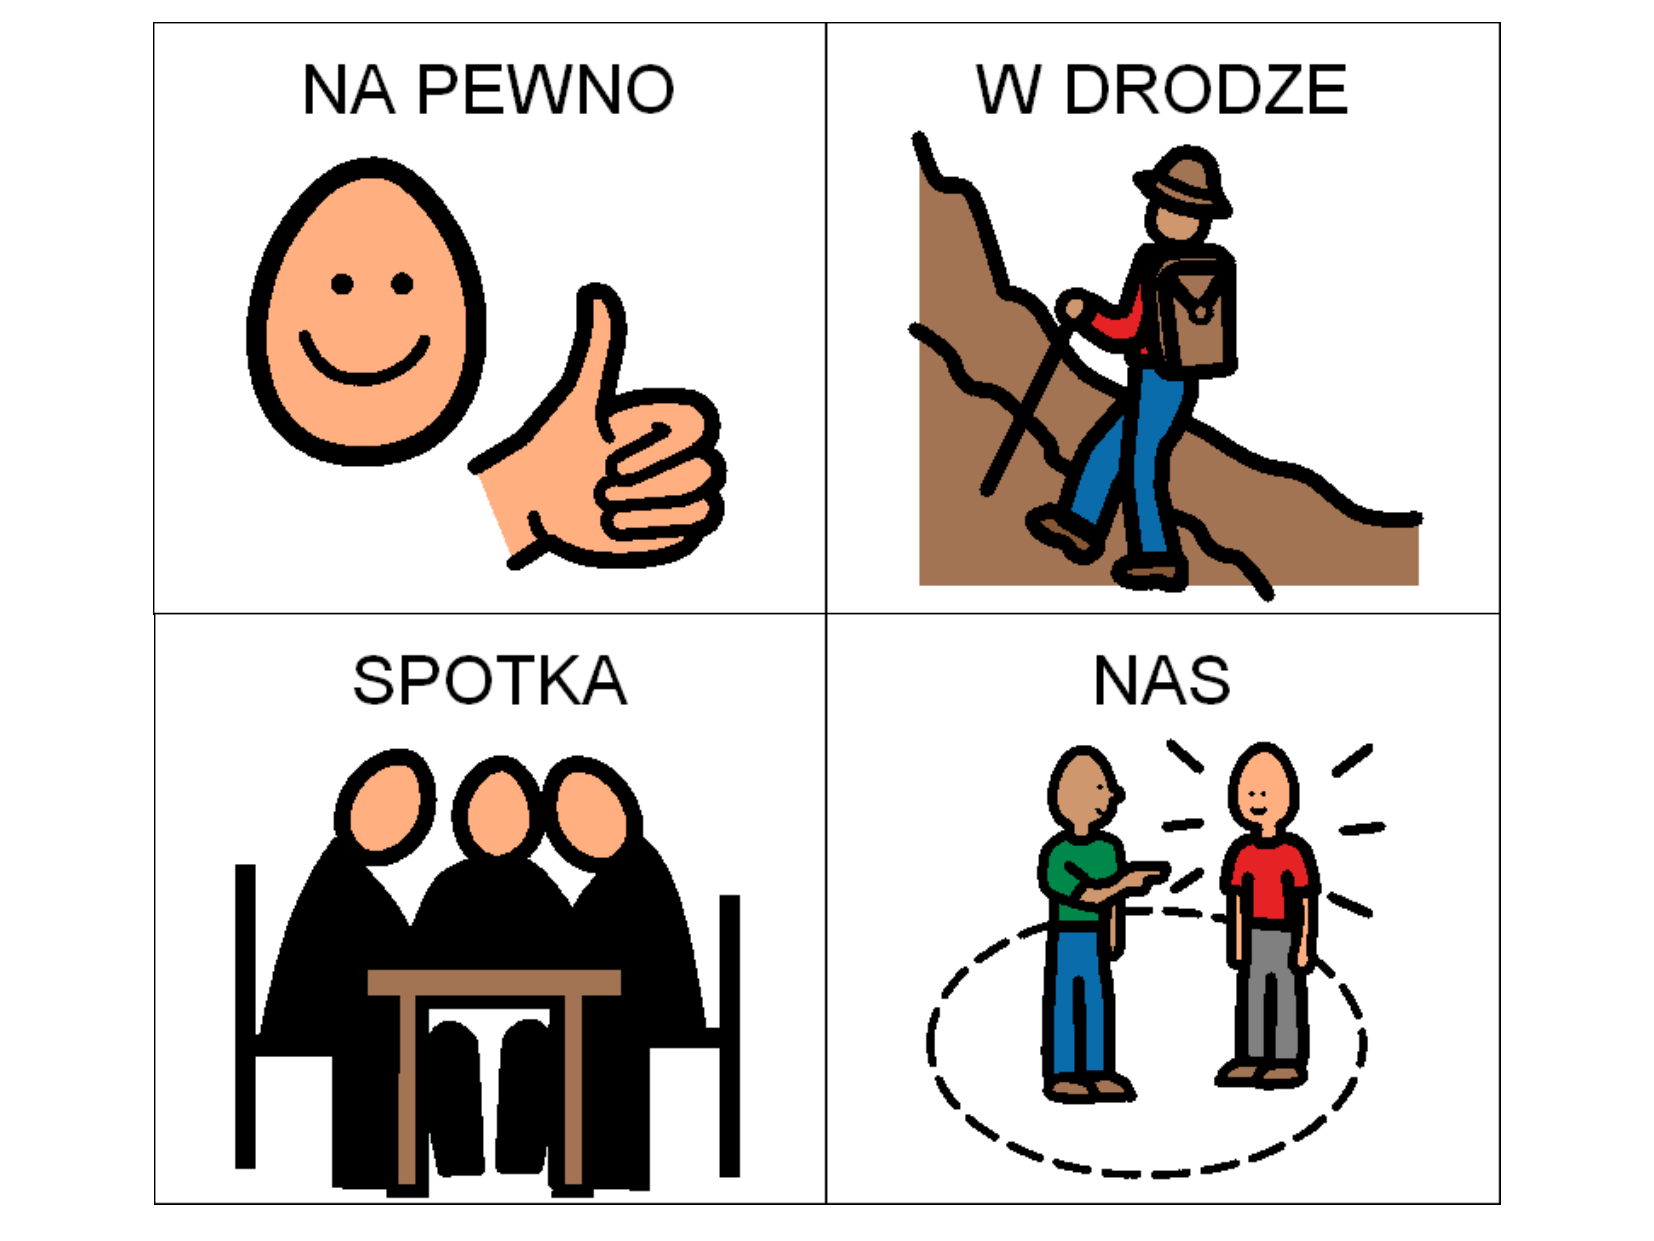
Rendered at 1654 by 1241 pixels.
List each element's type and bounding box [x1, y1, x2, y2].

picture [153, 22, 1501, 1205]
